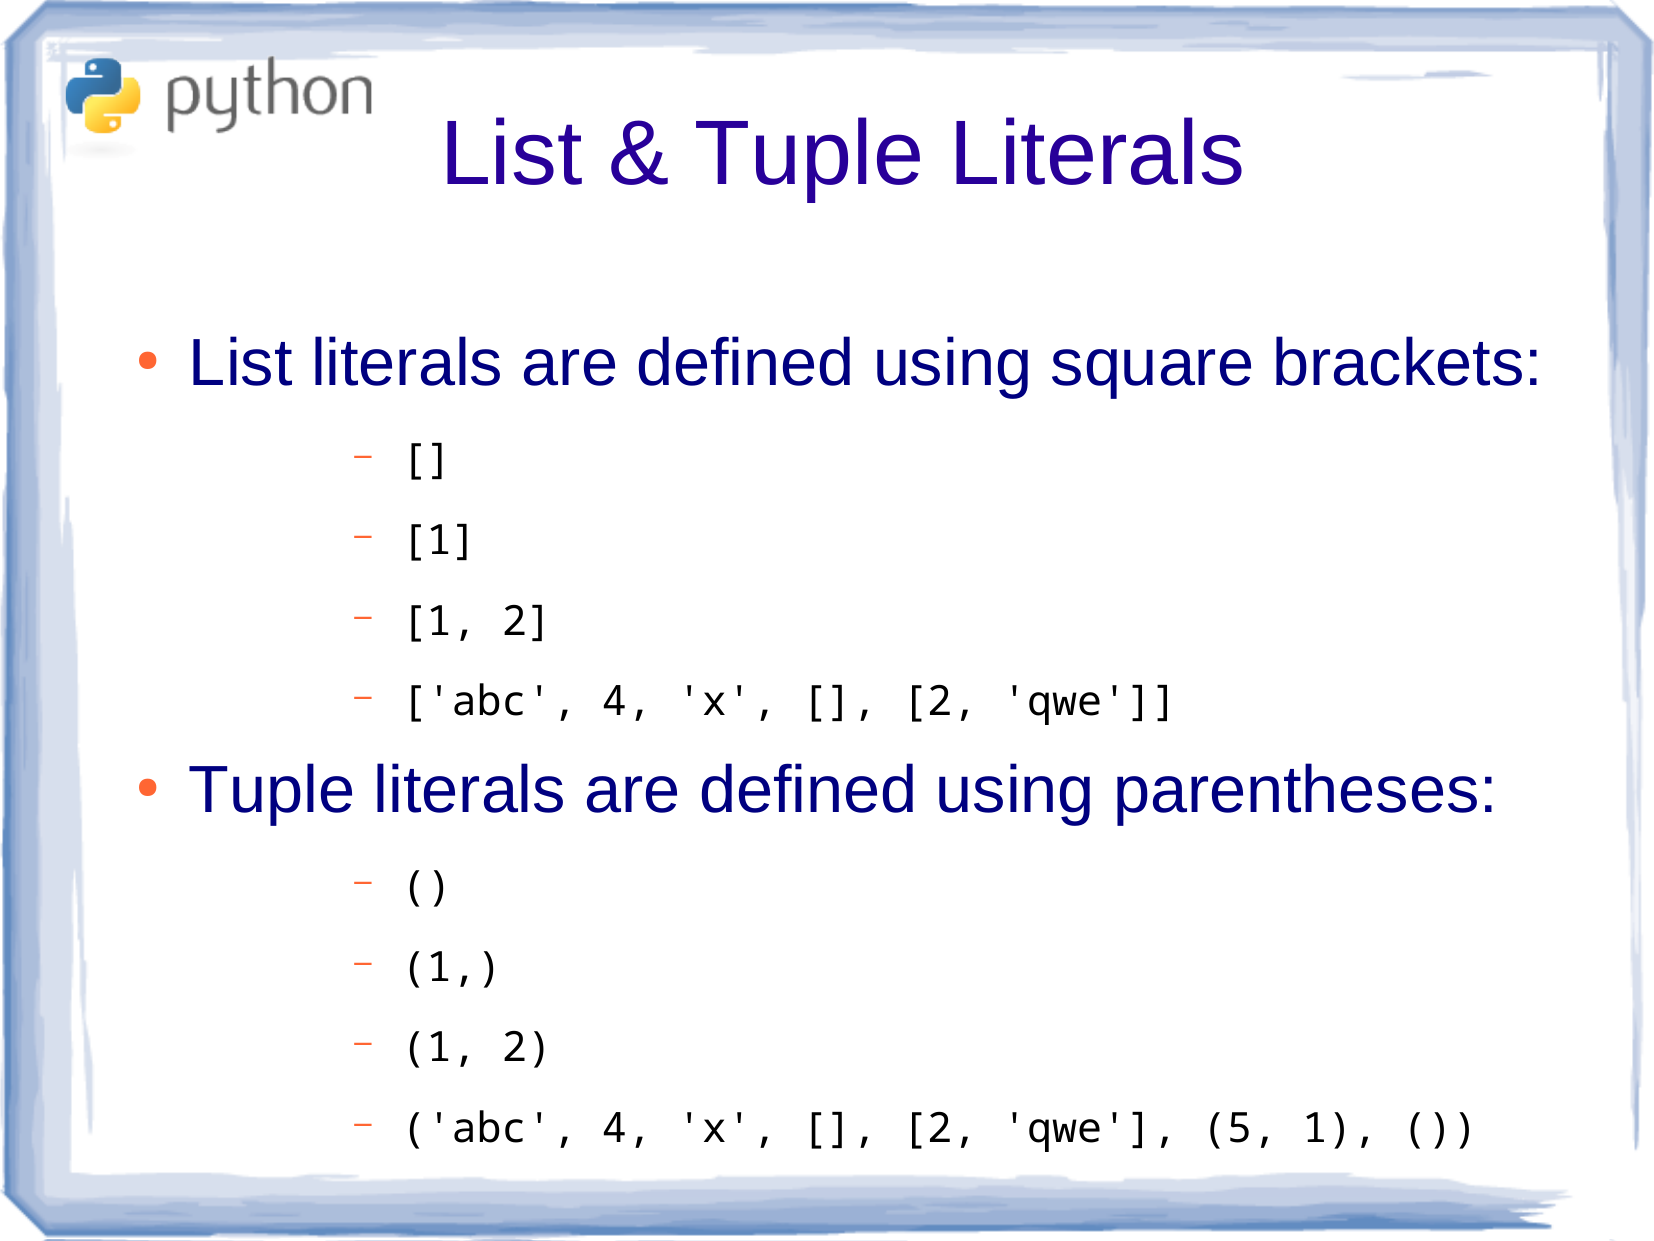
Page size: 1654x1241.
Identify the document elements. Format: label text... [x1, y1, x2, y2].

list List literals are defined using square brackets: [] [1] [1, 2] ['abc', 4, 'x', [], [2, 'qwe']] Tuple literals are defined using parentheses: () (1,) (1, 2) ('abc', 4, 'x', [], [2, 'qwe'], (5, 1), ()) [118, 324, 1571, 1091]
picture [0, 0, 1654, 1241]
title List & Tuple Literals [82, 49, 1571, 257]
